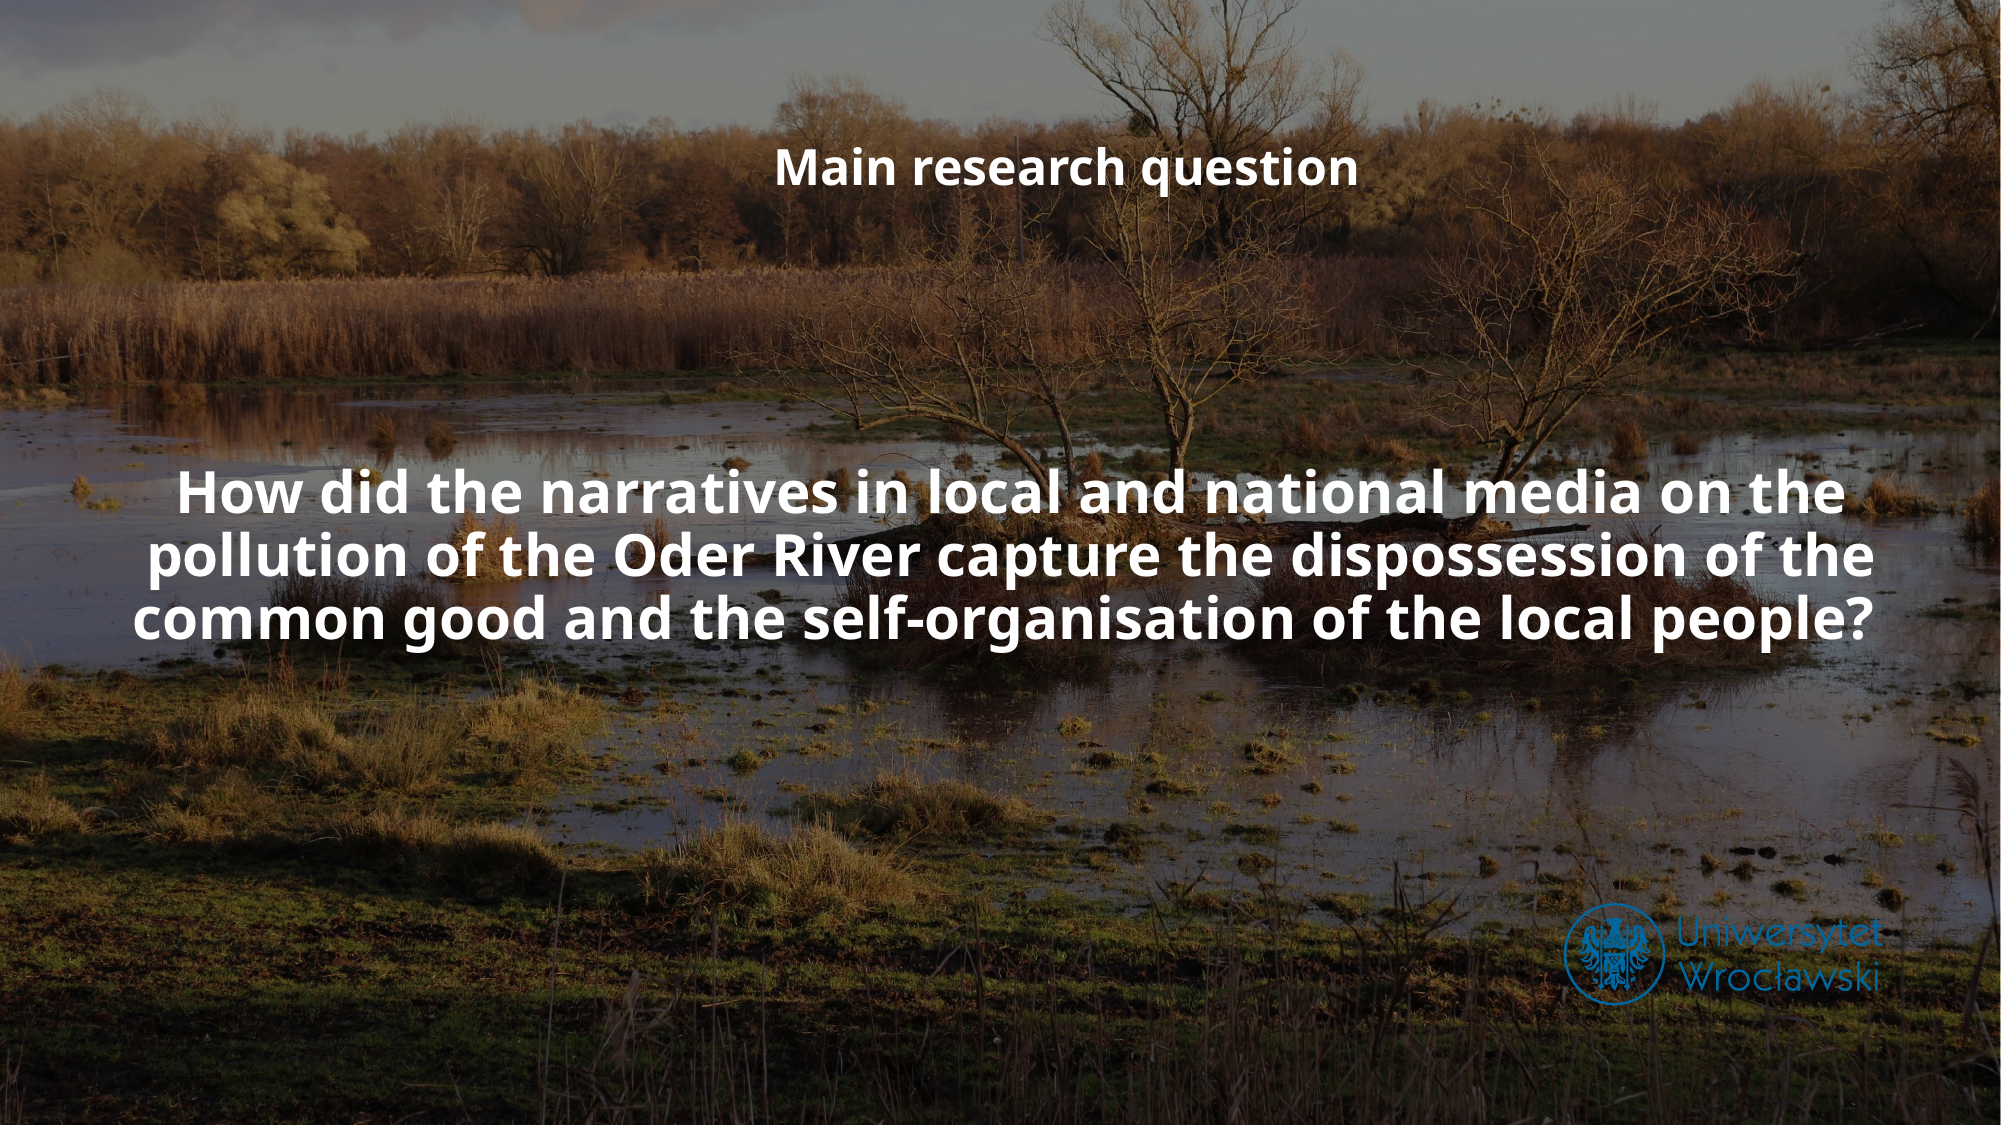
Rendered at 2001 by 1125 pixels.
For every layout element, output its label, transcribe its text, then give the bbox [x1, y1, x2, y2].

picture [0, 0, 2000, 1125]
title How did the narratives in local and national media on the pollution of the Oder River capture the dispossession of the common good and the self-organisation of the local people? [100, 429, 1922, 660]
text_box Main research question [758, 128, 1486, 204]
